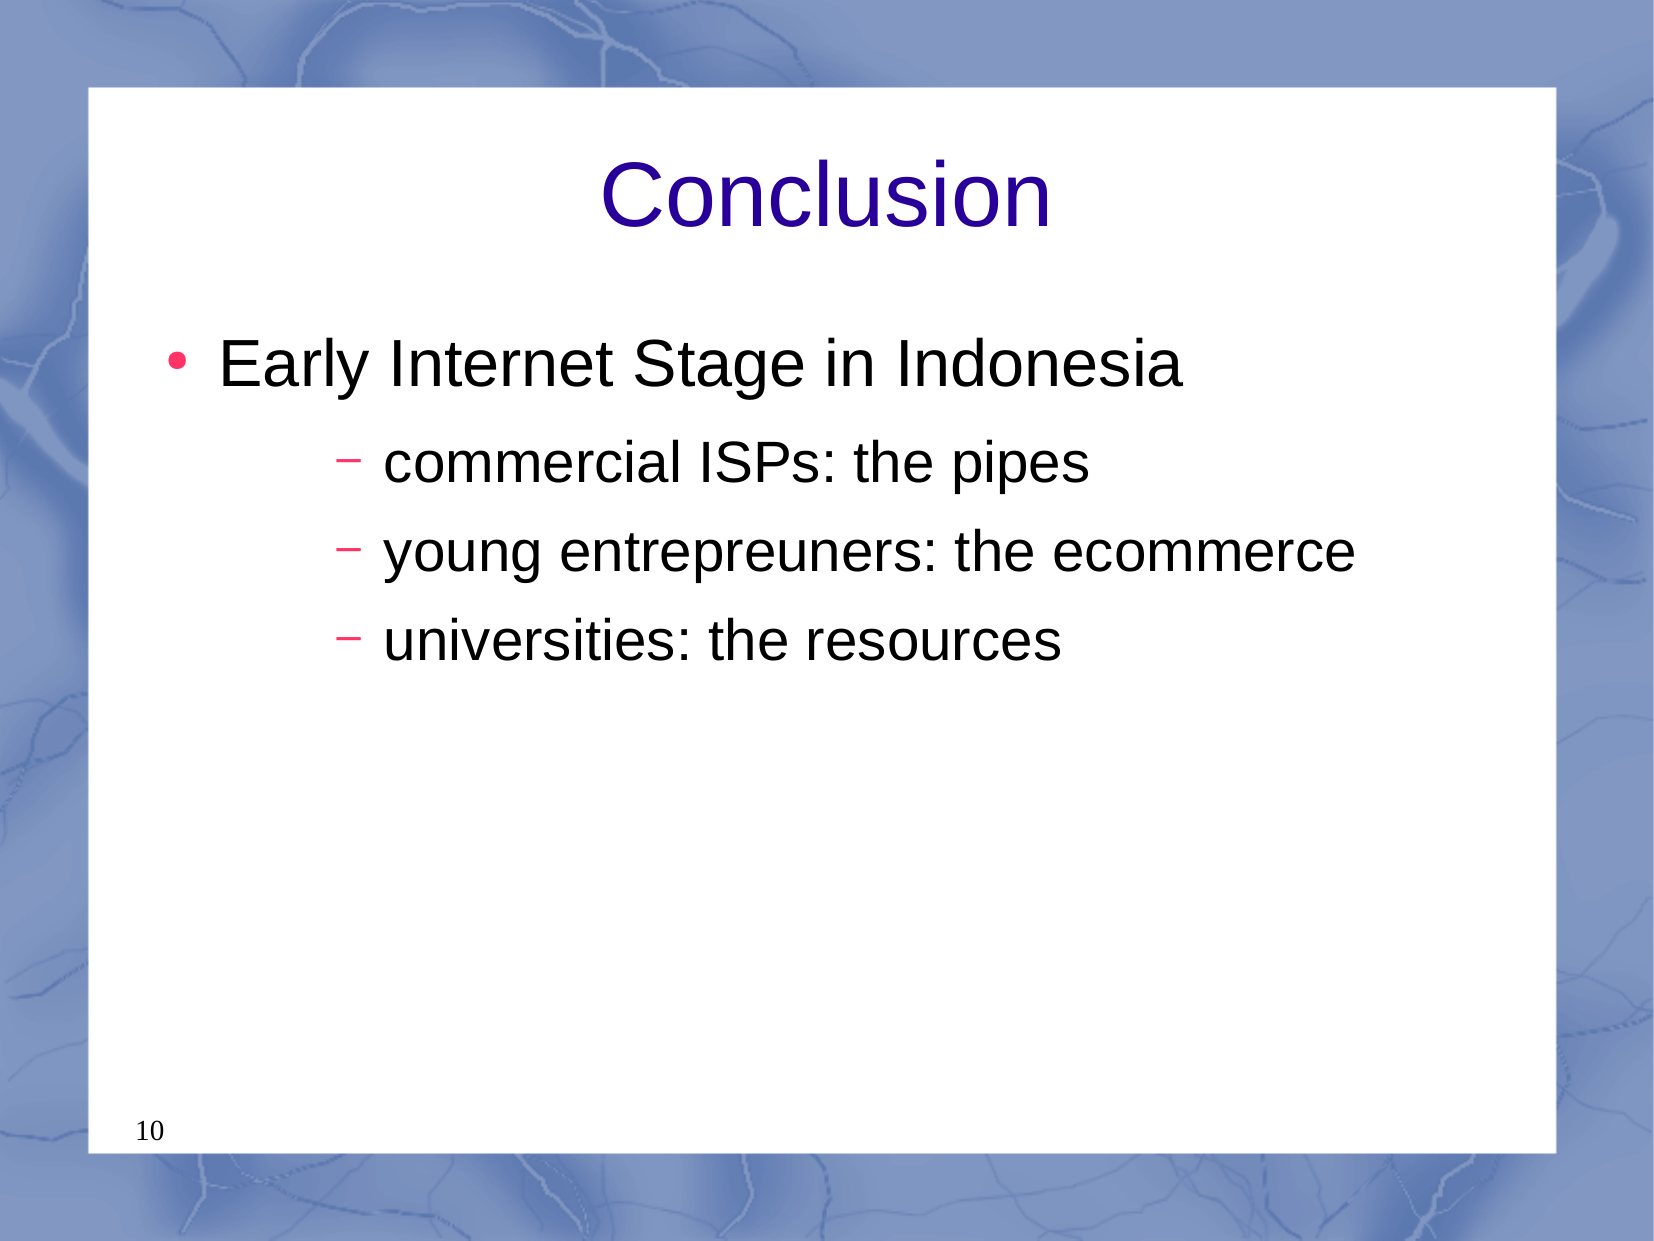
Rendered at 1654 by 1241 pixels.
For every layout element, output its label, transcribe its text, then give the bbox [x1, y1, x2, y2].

picture [0, 0, 1654, 1241]
title Conclusion [118, 98, 1536, 291]
list Early Internet Stage in Indonesia commercial ISPs: the pipes young entrepreuners: the ecommerce universities: the resources [147, 325, 1506, 1130]
